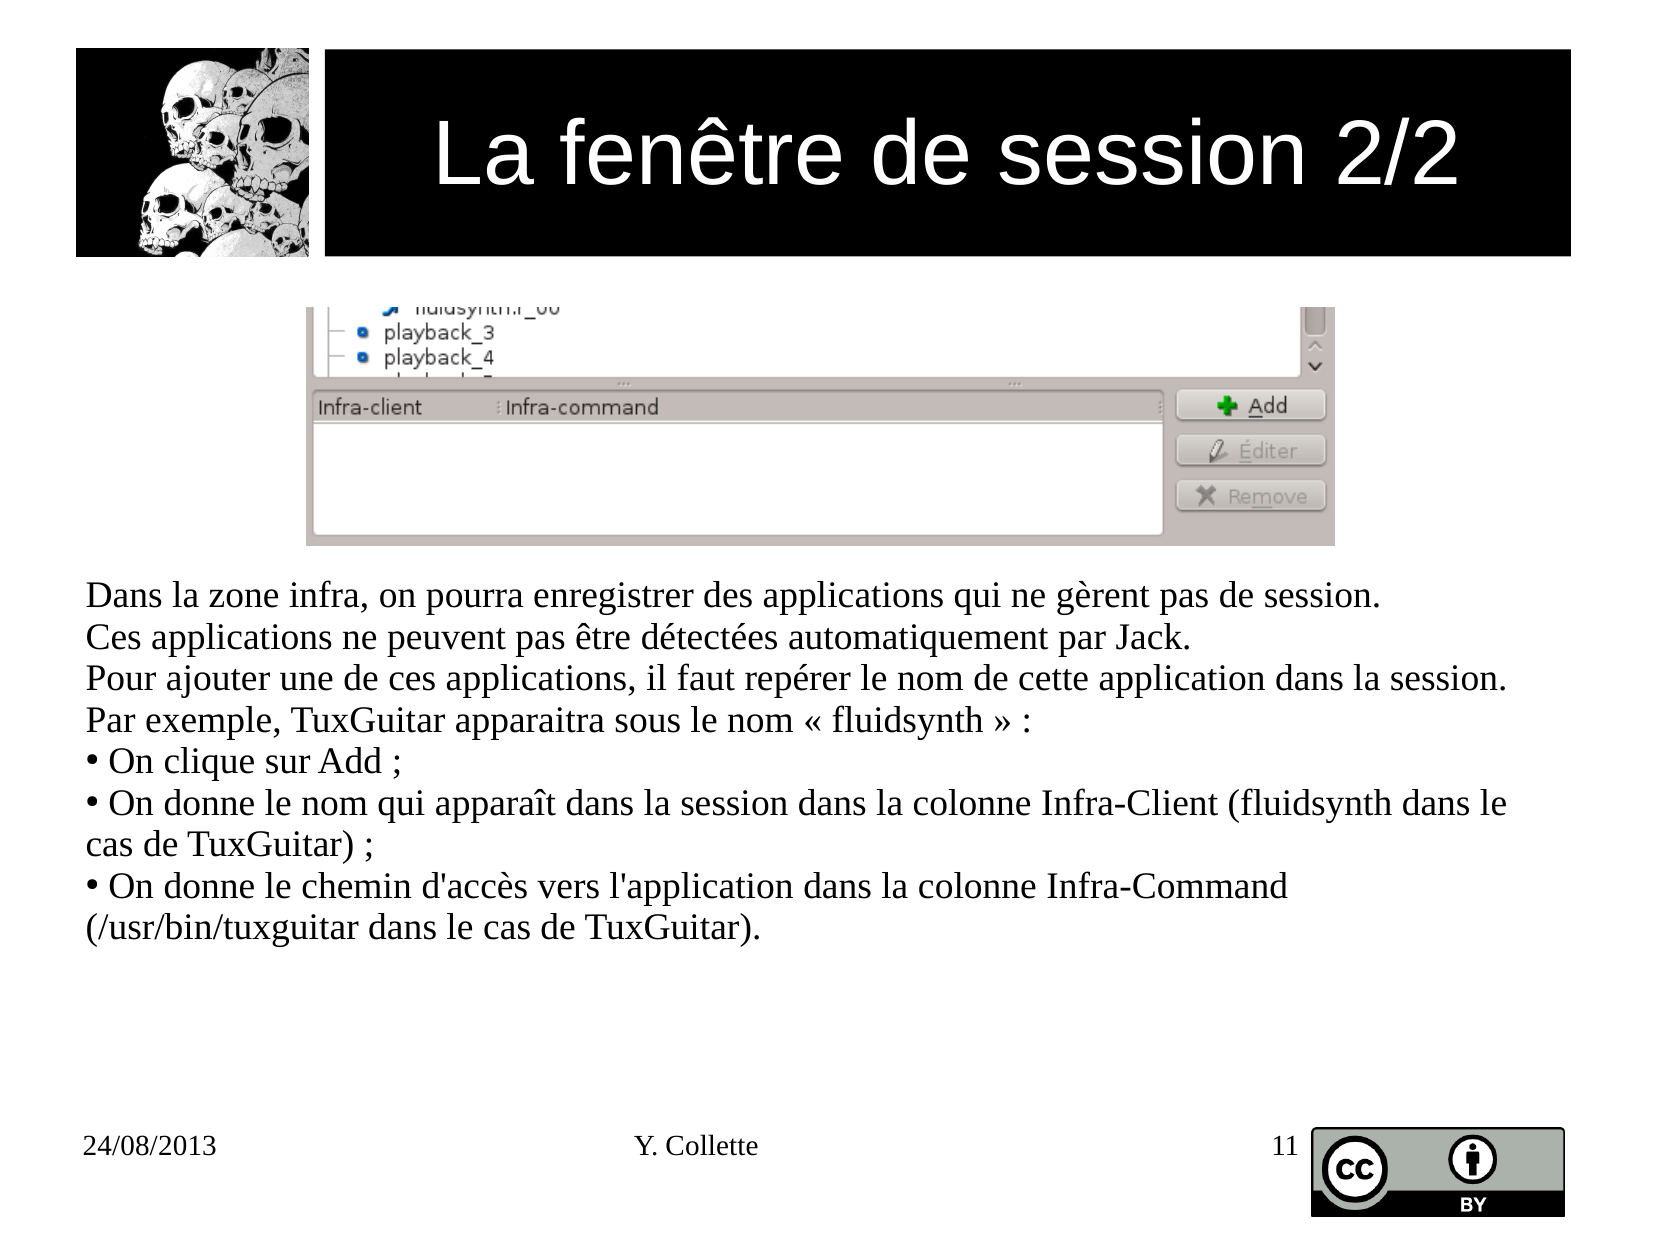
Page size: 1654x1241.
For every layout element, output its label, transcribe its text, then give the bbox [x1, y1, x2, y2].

picture [76, 48, 309, 257]
picture [1311, 1127, 1565, 1217]
title La fenêtre de session 2/2 [324, 49, 1571, 257]
text_box Dans la zone infra, on pourra enregistrer des applications qui ne gèrent pas de session. Ces applications ne peuvent pas être détectées automatiquement par Jack. Pour ajouter une de ces applications, il faut repérer le nom de cette application dans la session. Par exemple, TuxGuitar apparaitra sous le nom « fluidsynth » : On clique sur Add ; On donne le nom qui apparaît dans la session dans la colonne Infra-Client (fluidsynth dans le cas de TuxGuitar) ; On donne le chemin d'accès vers l'application dans la colonne Infra-Command (/usr/bin/tuxguitar dans le cas de TuxGuitar). [70, 566, 1560, 956]
picture [306, 307, 1335, 547]
